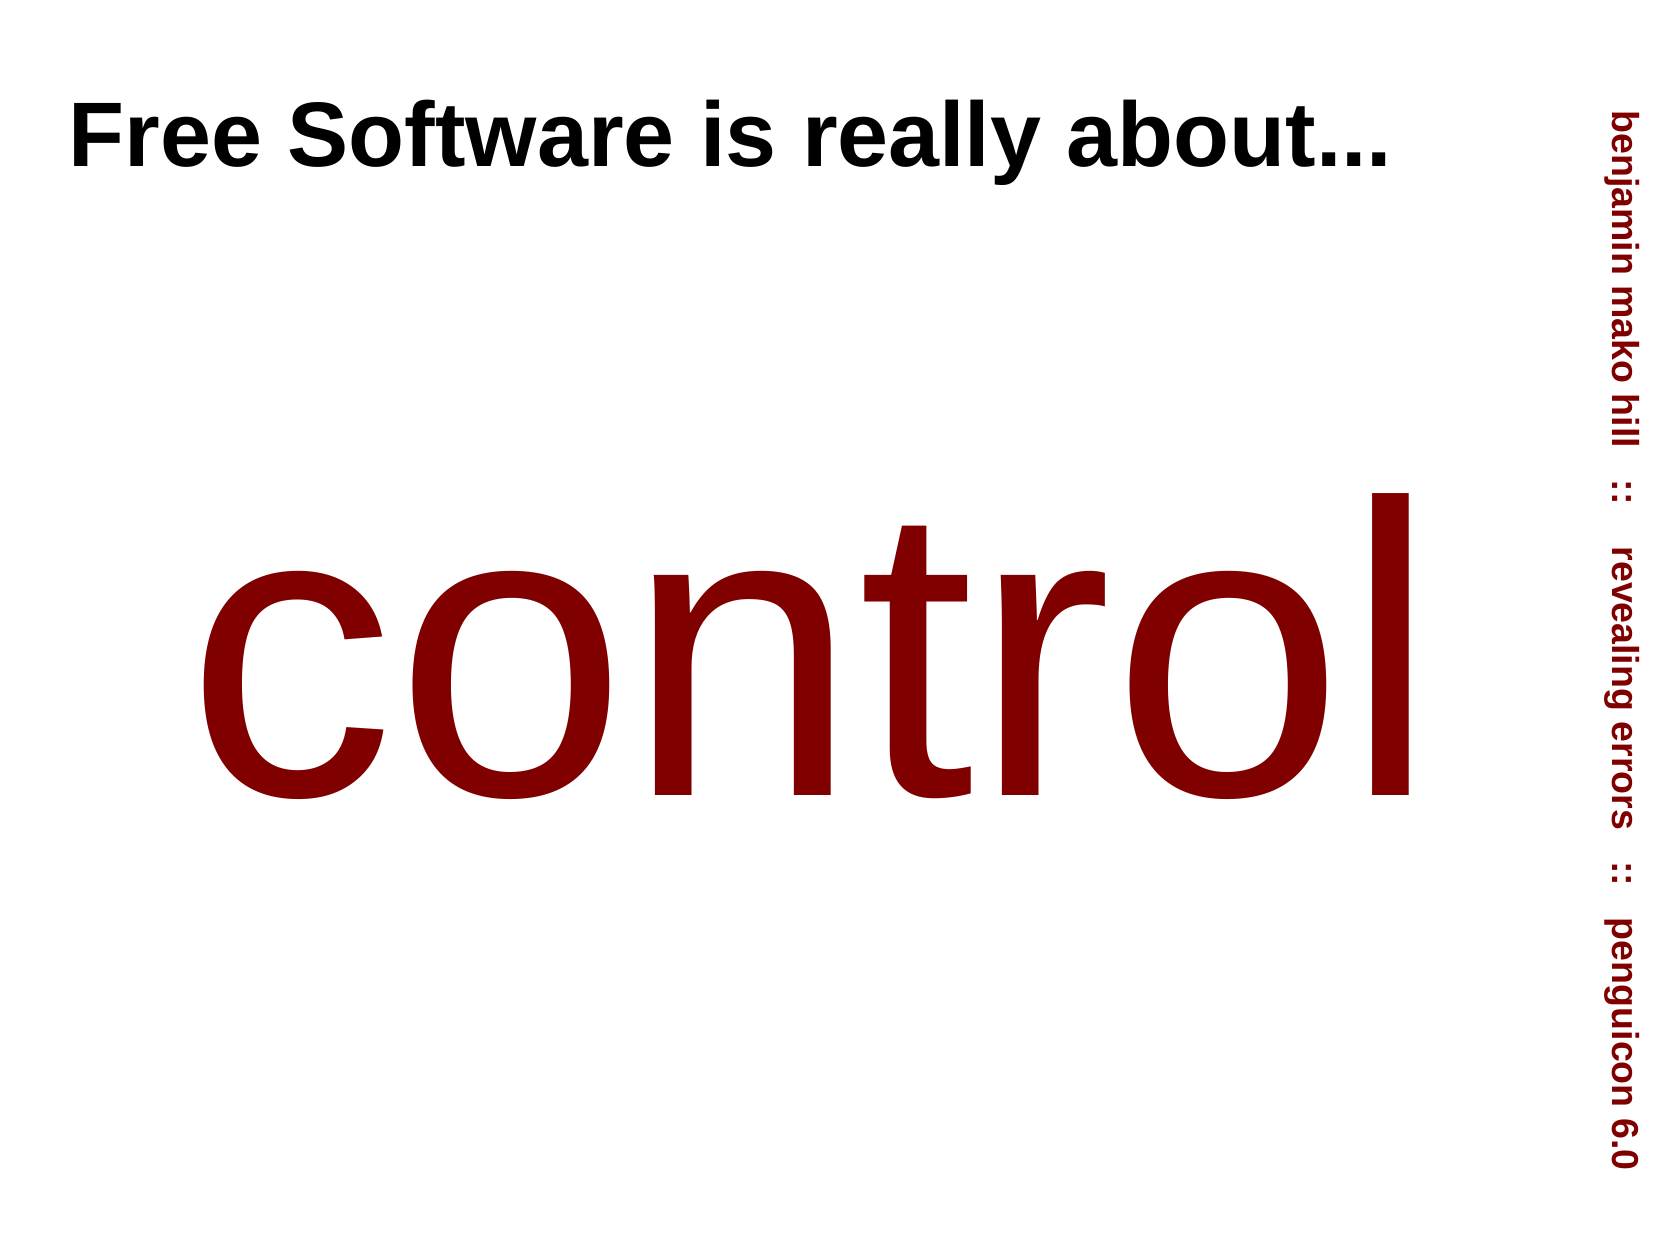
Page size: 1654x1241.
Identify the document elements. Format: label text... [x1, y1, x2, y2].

title Free Software is really about... [68, 31, 1542, 239]
subtitle control [64, 188, 1524, 1114]
